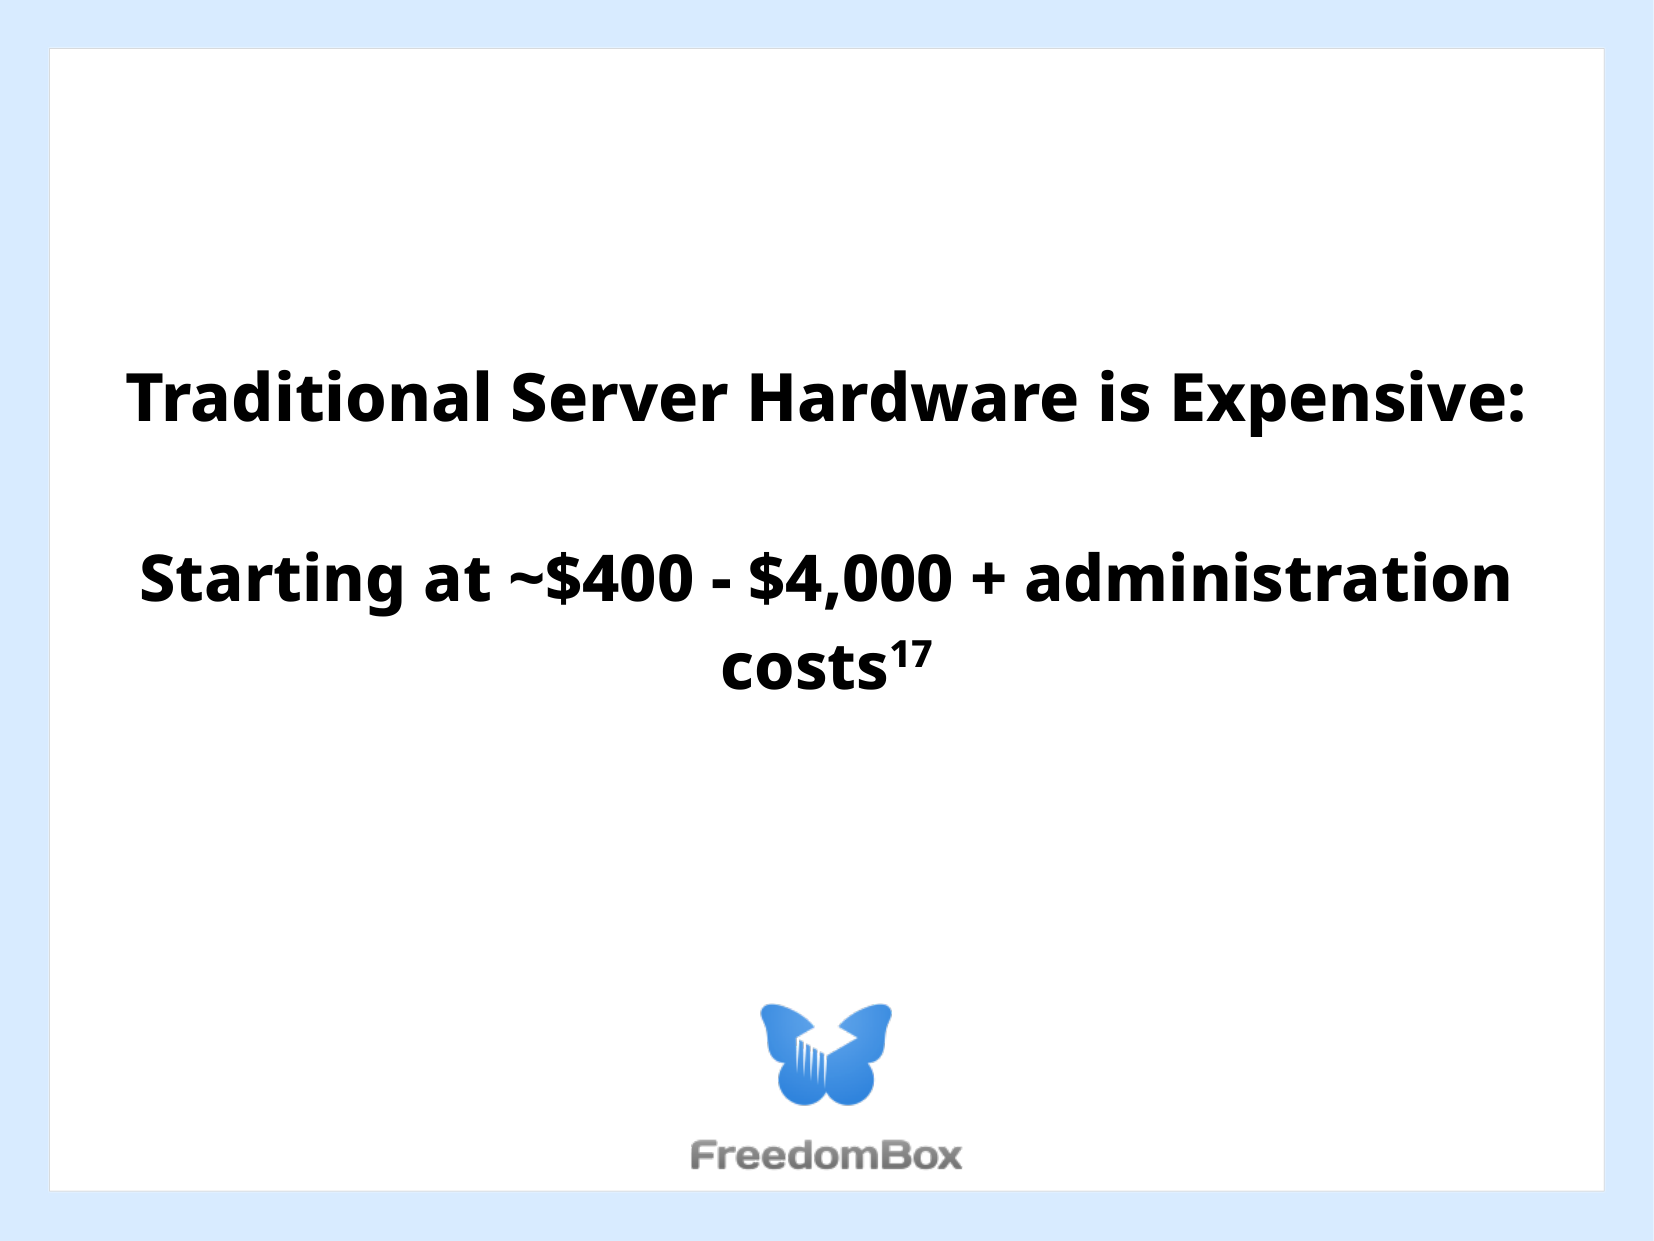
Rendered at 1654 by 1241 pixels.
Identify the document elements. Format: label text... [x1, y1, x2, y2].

picture [0, 0, 1654, 1241]
subtitle Traditional Server Hardware is Expensive: Starting at ~$400 - $4,000 + administration costs17 [82, 49, 1571, 1010]
